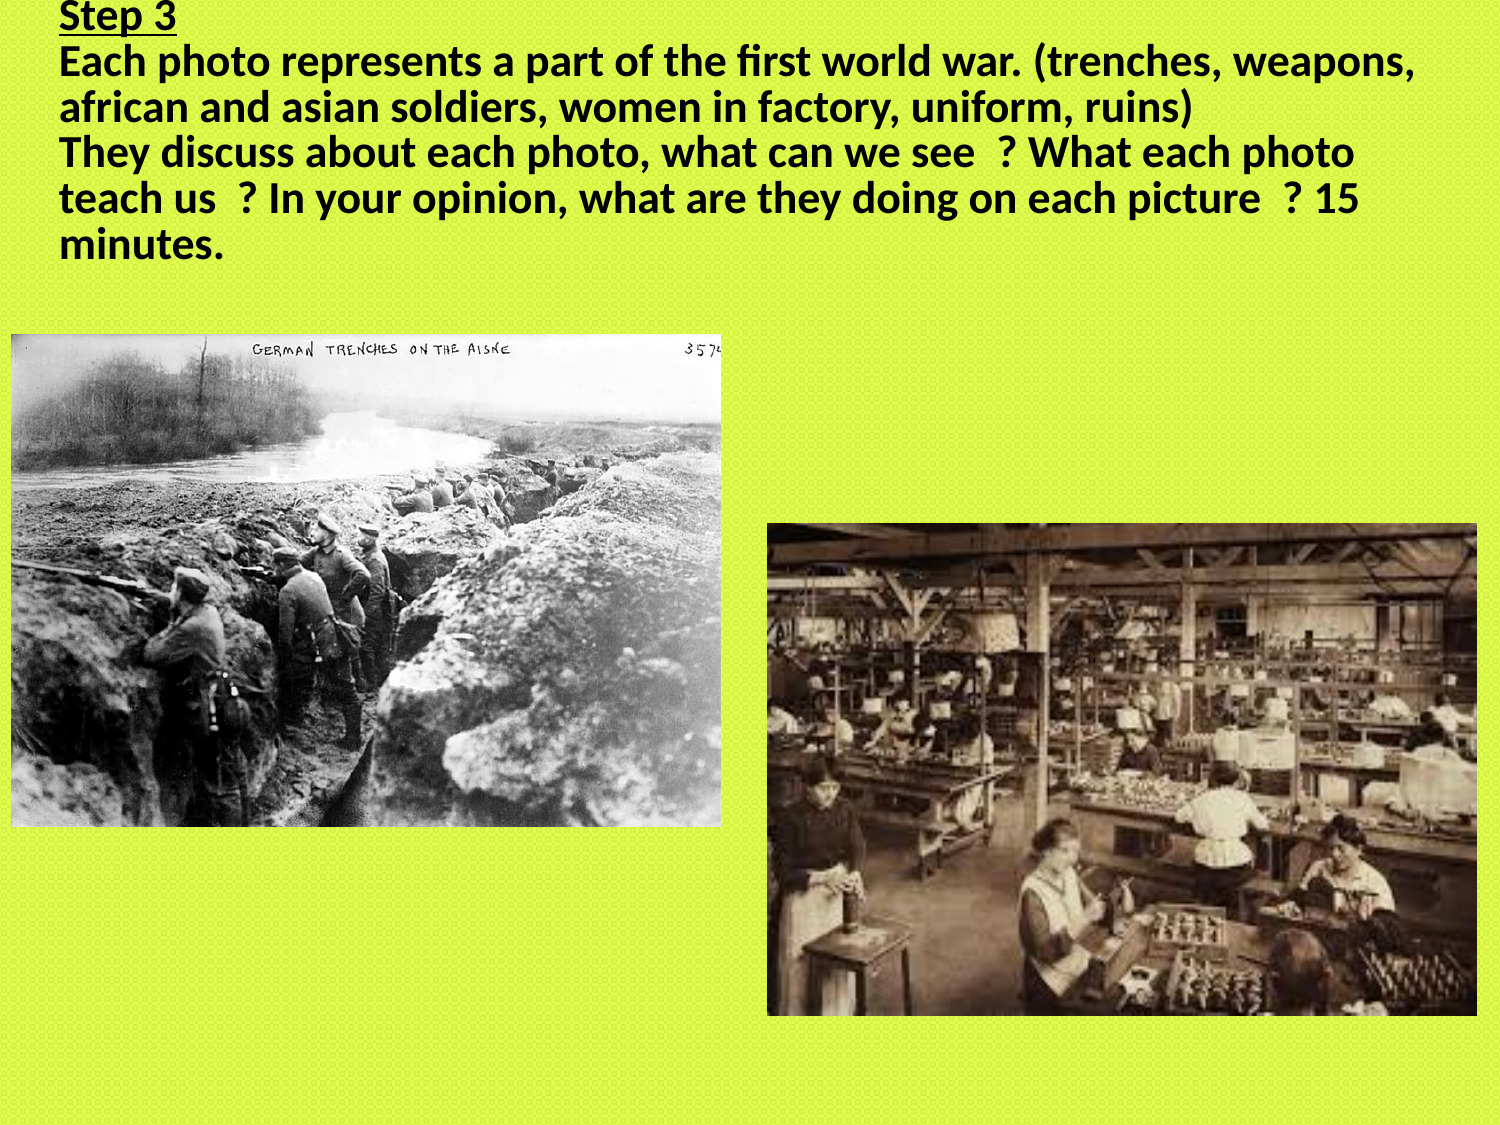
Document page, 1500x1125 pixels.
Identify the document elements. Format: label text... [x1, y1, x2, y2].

title Step 3 Each photo represents a part of the first world war. (trenches, weapons, african and asian soldiers, women in factory, uniform, ruins) They discuss about each photo, what can we see ? What each photo teach us ? In your opinion, what are they doing on each picture ? 15 minutes. [59, 0, 1465, 317]
picture [0, 0, 1500, 1125]
